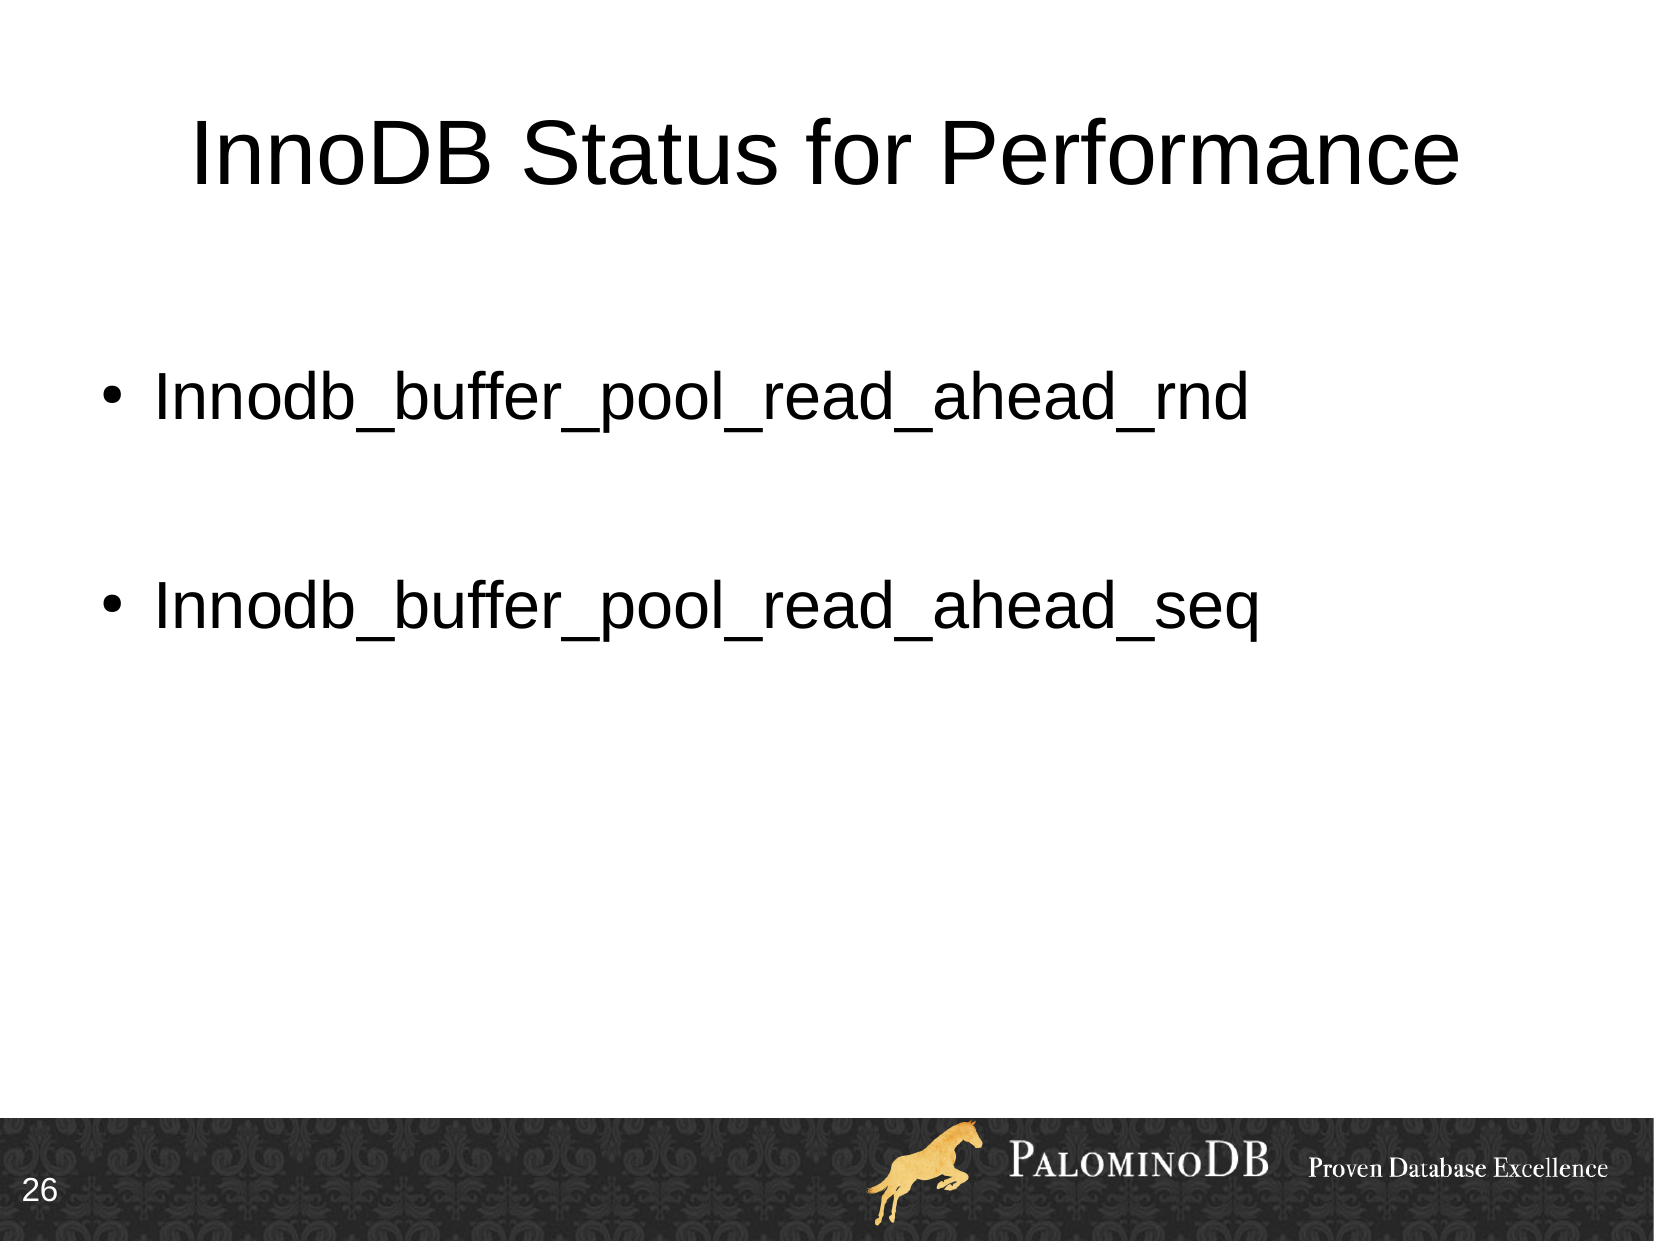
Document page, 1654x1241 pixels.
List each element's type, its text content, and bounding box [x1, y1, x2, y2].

list Innodb_buffer_pool_read_ahead_rnd Innodb_buffer_pool_read_ahead_seq [82, 254, 1571, 1074]
picture [0, 1109, 1654, 1241]
title InnoDB Status for Performance [82, 49, 1571, 254]
